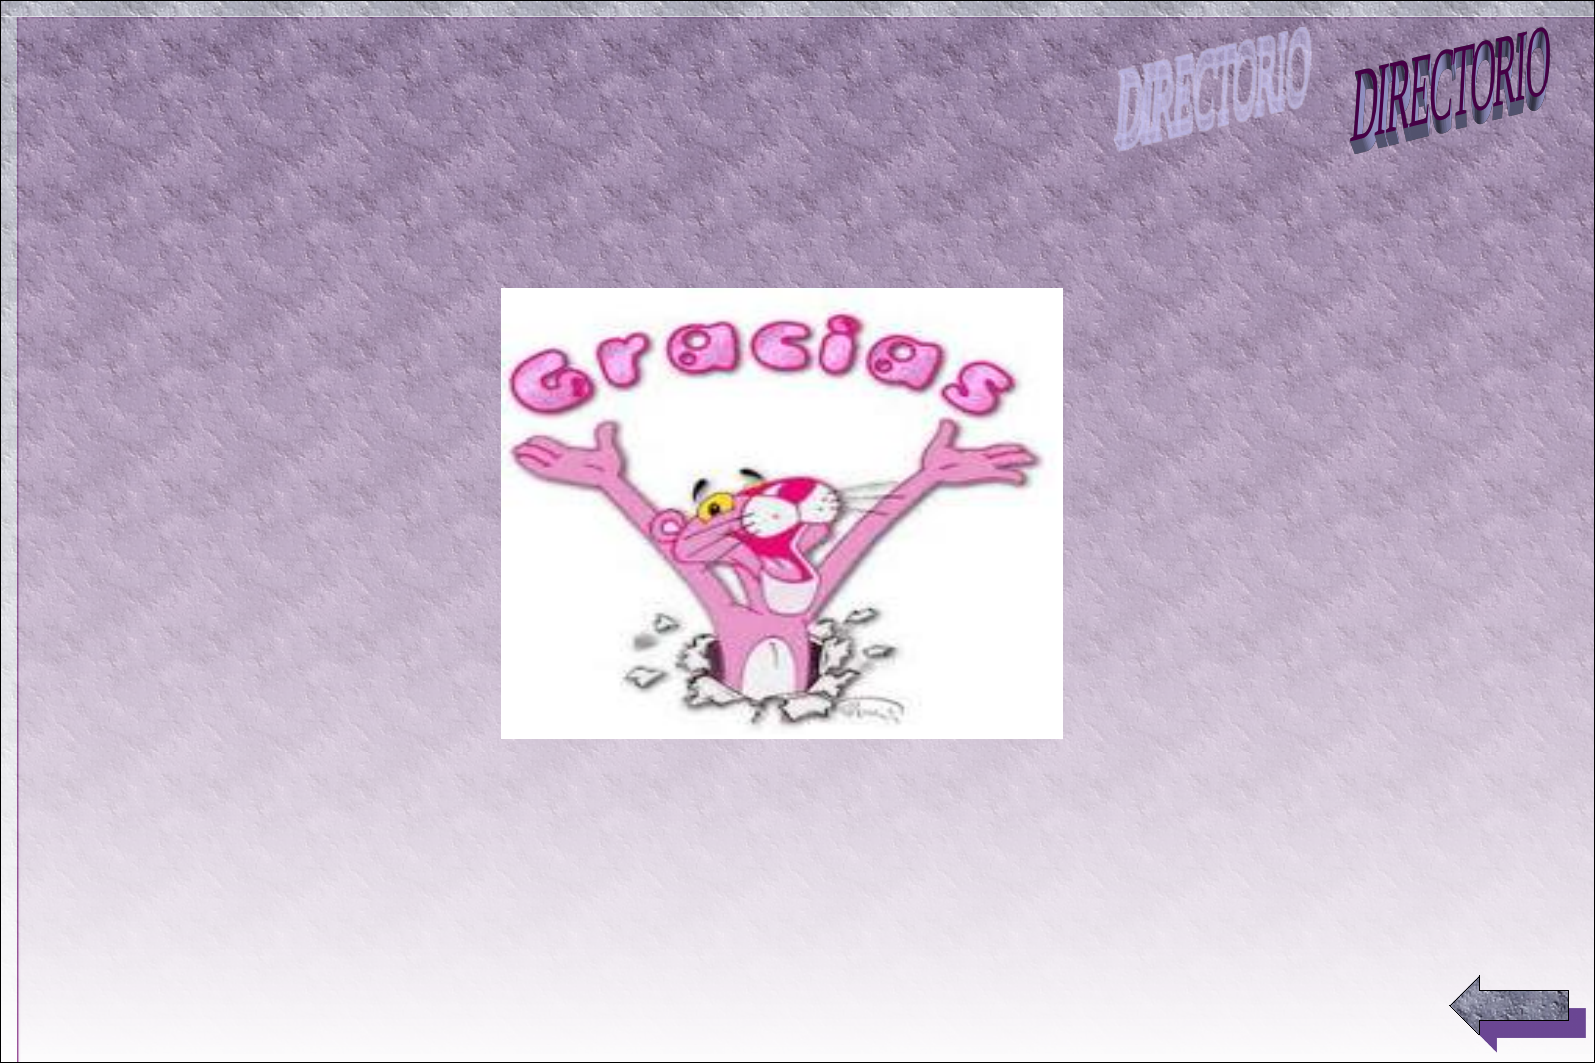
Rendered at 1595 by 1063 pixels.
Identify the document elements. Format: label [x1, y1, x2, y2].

picture [501, 288, 1063, 739]
text_box [1449, 975, 1569, 1035]
